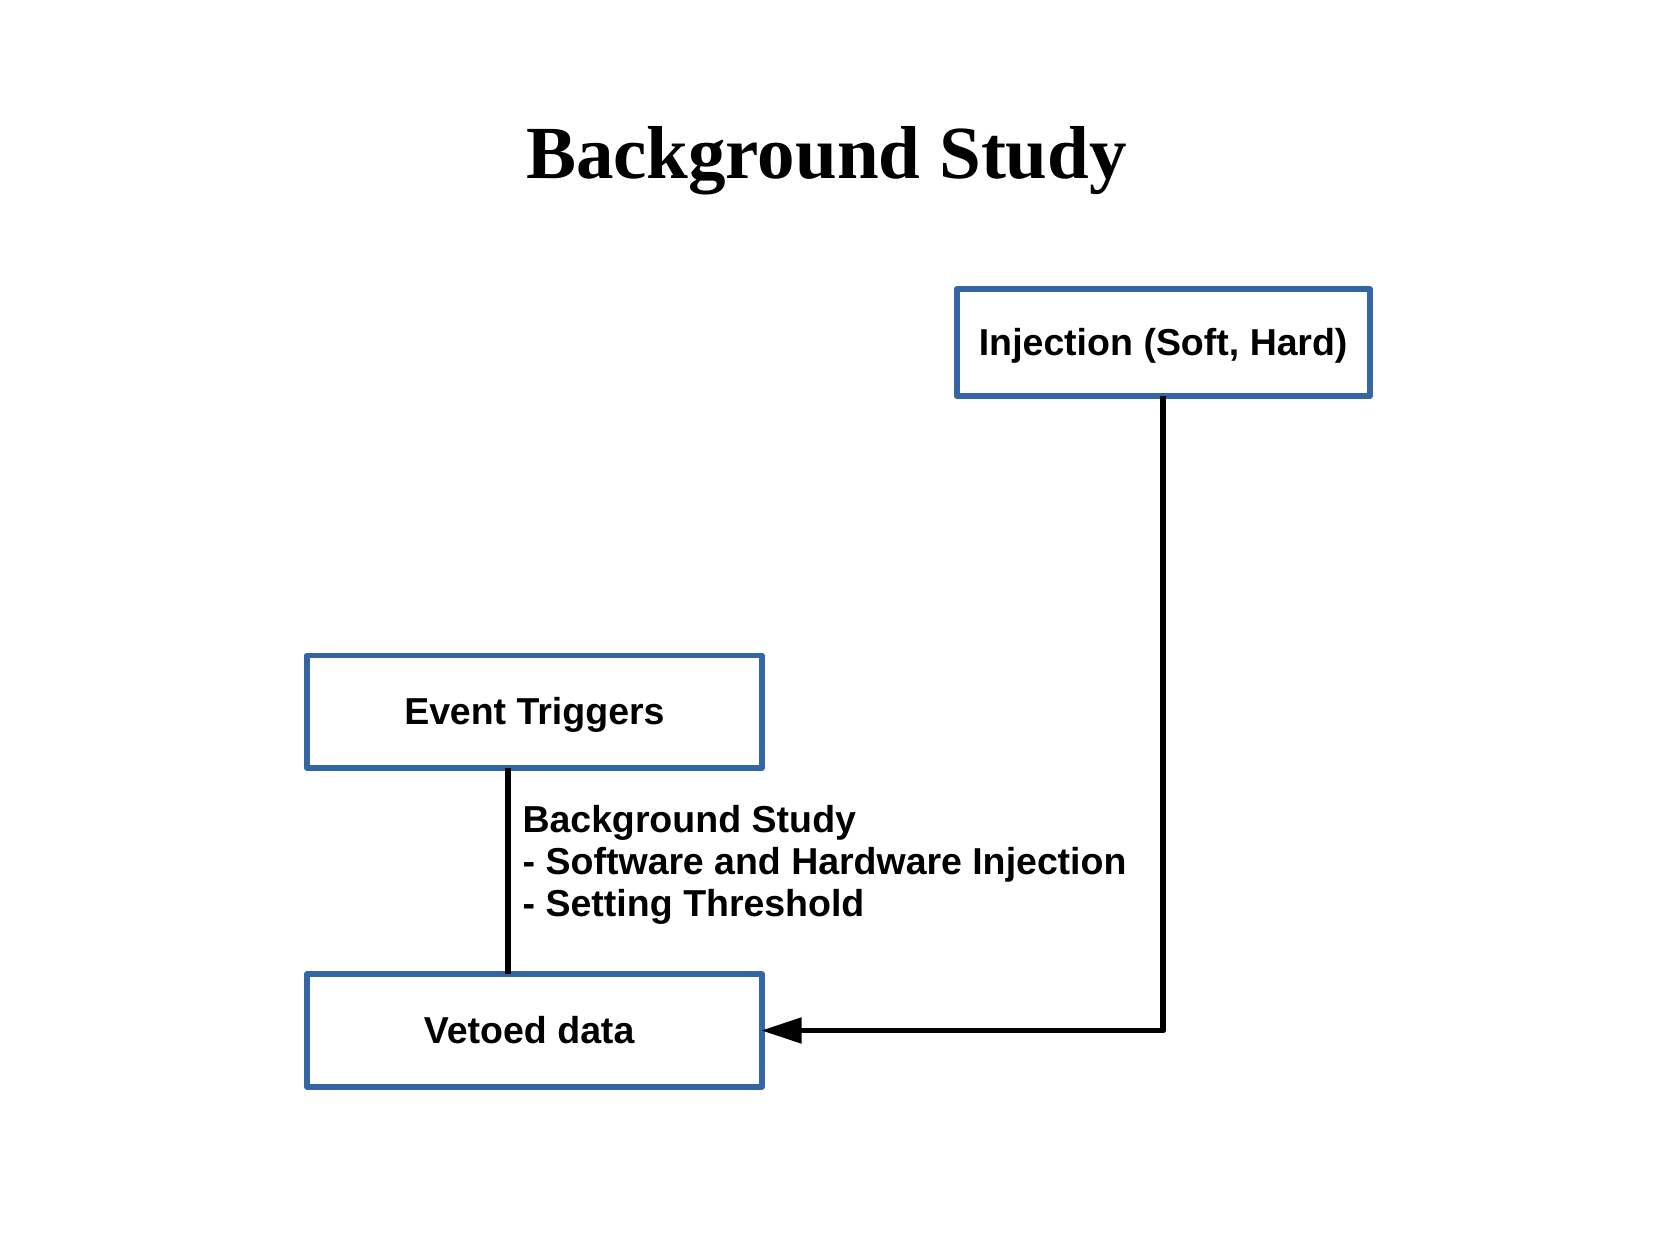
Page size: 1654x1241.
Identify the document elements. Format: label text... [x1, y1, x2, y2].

title Background Study [82, 49, 1571, 257]
text_box Background Study - Software and Hardware Injection - Setting Threshold [511, 791, 1158, 945]
text_box Injection (Soft, Hard) [956, 289, 1371, 396]
text_box Event Triggers [307, 655, 762, 768]
text_box Vetoed data [307, 974, 762, 1087]
